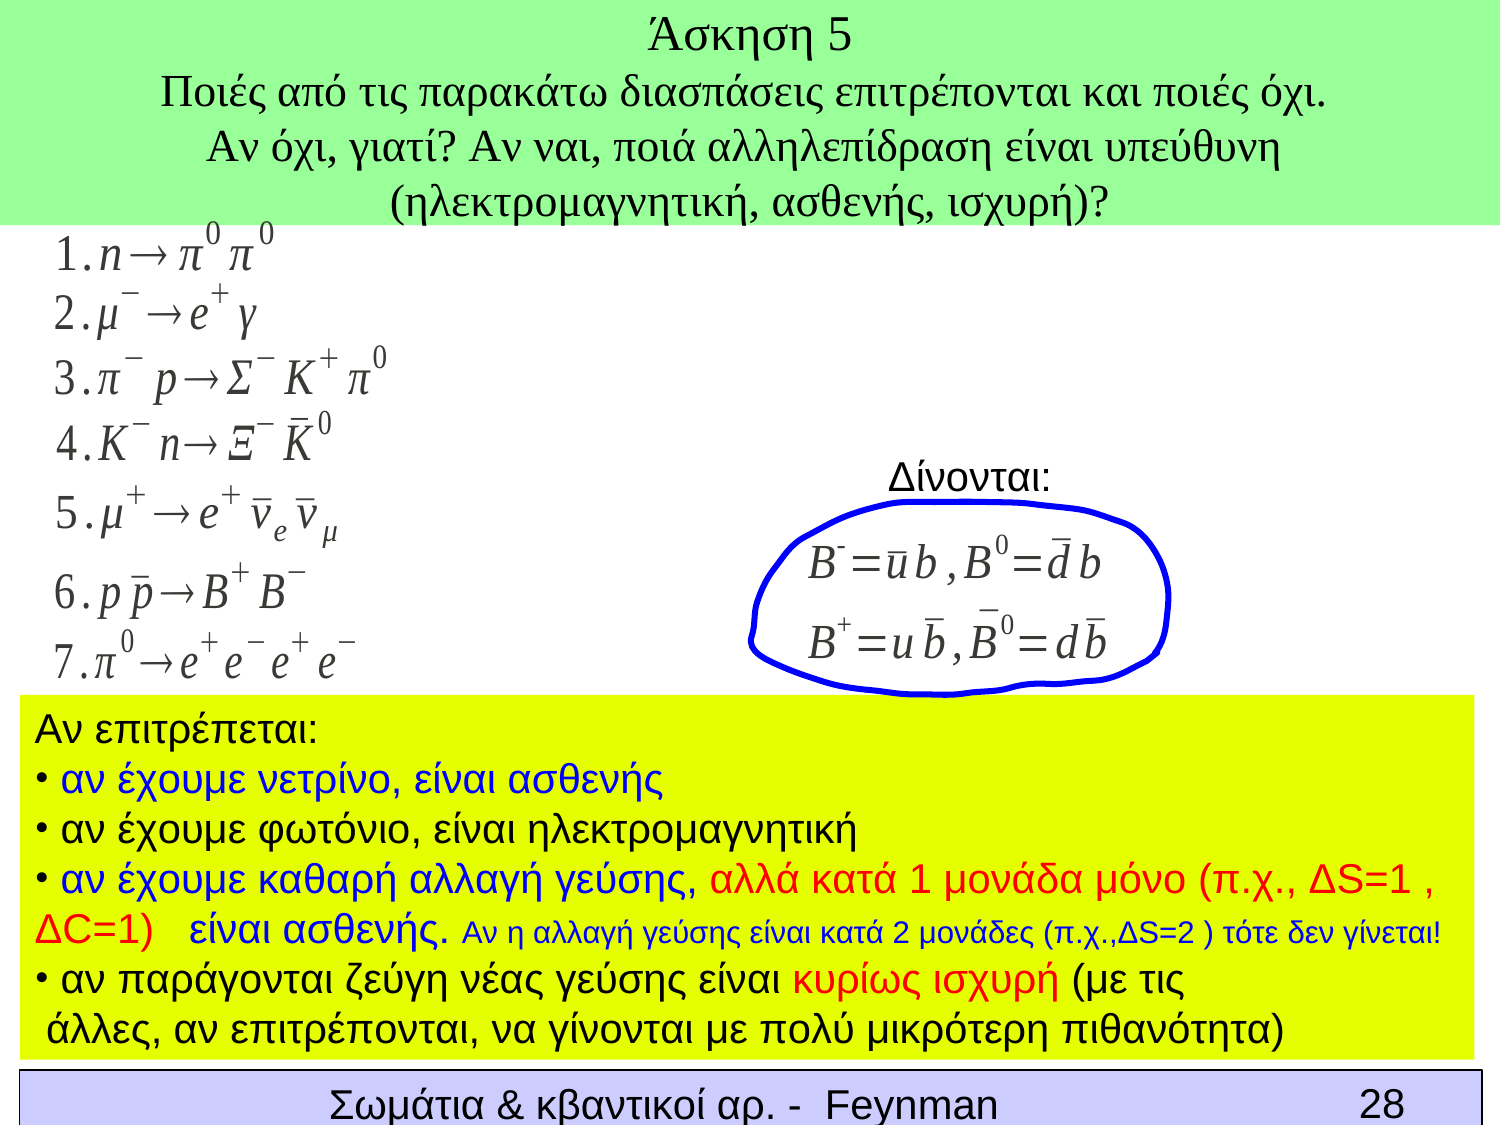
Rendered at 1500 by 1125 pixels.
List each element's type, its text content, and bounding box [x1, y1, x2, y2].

chart [793, 530, 809, 540]
text_box Δίνονται: [873, 442, 1099, 507]
text_box Αν επιτρέπεται: αν έχουμε νετρίνο, είναι ασθενής αν έχουμε φωτόνιο, είναι ηλεκτρομαγνητική αν έχουμε καθαρή αλλαγή γεύσης, αλλά κατά 1 μονάδα μόνο (π.χ., ΔS=1 , ΔC=1) είναι ασθενής. Αν η αλλαγή γεύσης είναι κατά 2 μονάδες (π.χ.,ΔS=2 ) τότε δεν γίνεται! αν παράγονται ζεύγη νέας γεύσης είναι κυρίως ισχυρή (με τις άλλες, αν επιτρέπονται, να γίνονται με πολύ μικρότερη πιθανότητα) [19, 694, 1475, 1060]
text_box Άσκηση 5 Ποιές από τις παρακάτω διασπάσεις επιτρέπονται και ποιές όχι. Αν όχι, γιατί? Αν ναι, ποιά αλληλεπίδραση είναι υπεύθυνη (ηλεκτρομαγνητική, ασθενής, ισχυρή)? [0, 0, 1500, 226]
chart [43, 476, 353, 549]
chart [42, 623, 372, 689]
chart [43, 553, 323, 619]
chart [793, 530, 1120, 592]
chart [793, 606, 1126, 670]
chart [42, 215, 404, 471]
